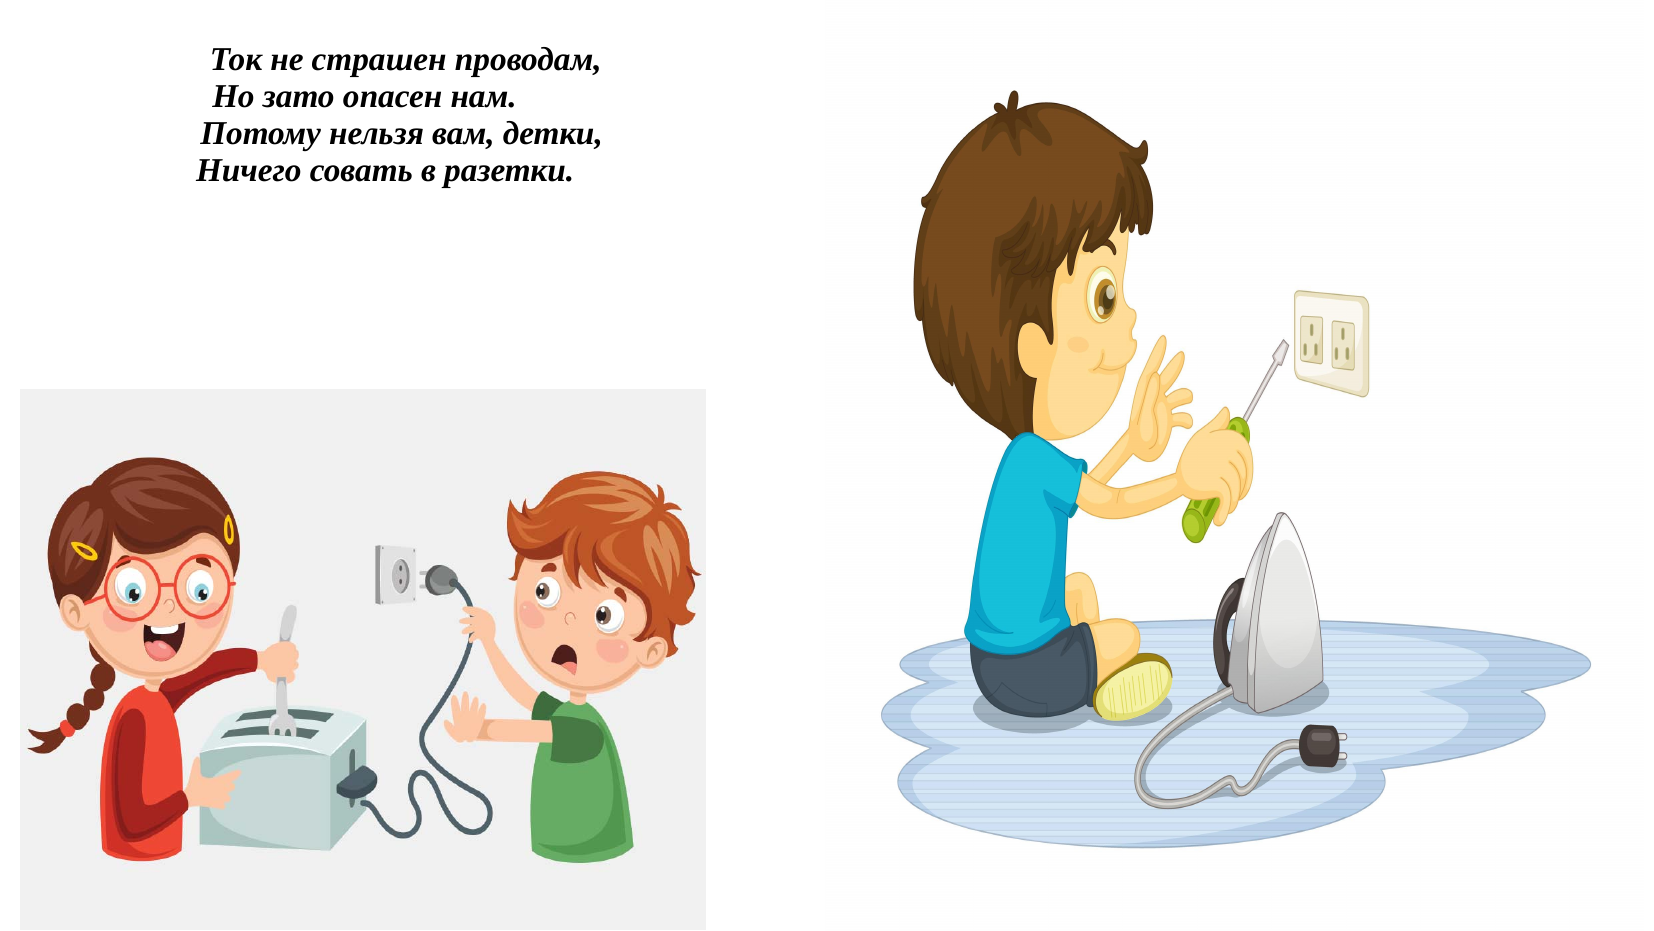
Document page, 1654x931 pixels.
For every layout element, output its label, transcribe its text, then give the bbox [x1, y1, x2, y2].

title Ток не страшен проводам, Но зато опасен нам. Потому нельзя вам, детки, Ничего совать в разетки. [82, 37, 825, 193]
picture [825, 0, 1644, 931]
picture [20, 389, 706, 930]
